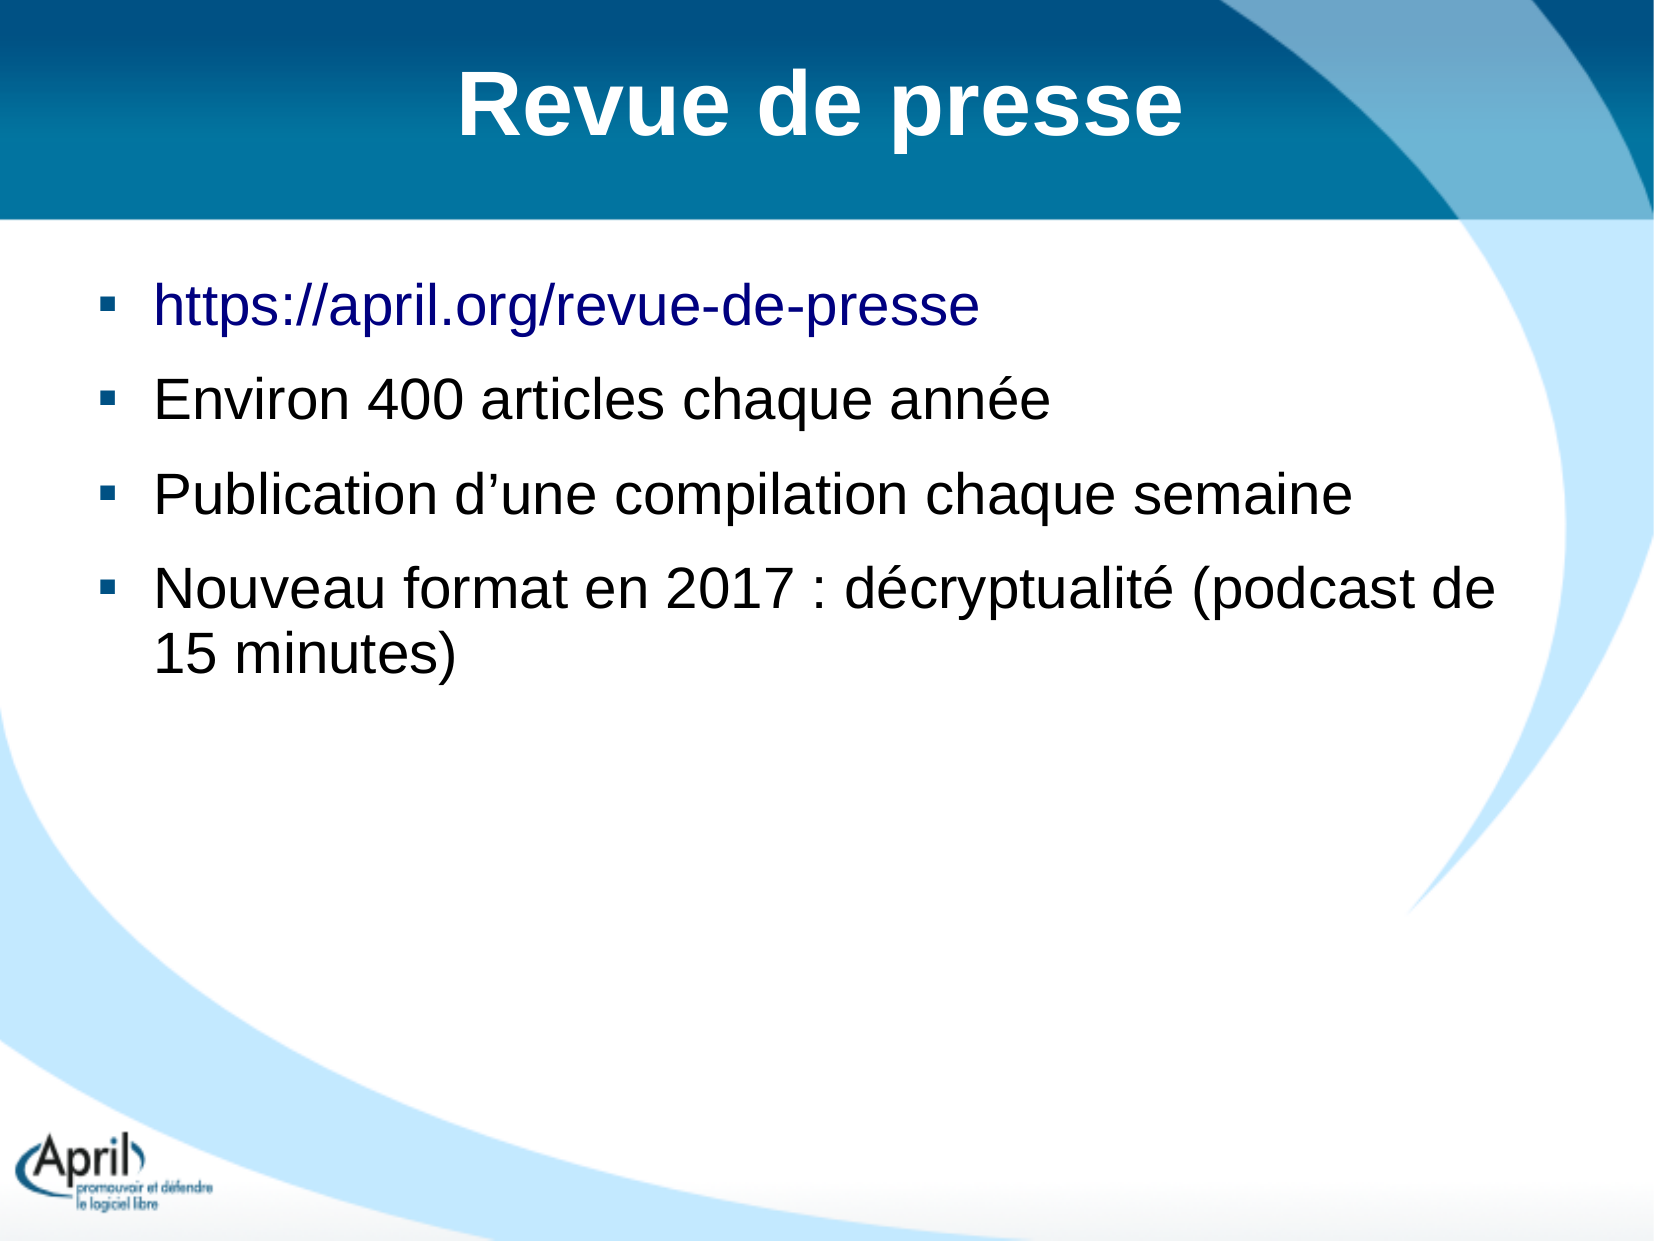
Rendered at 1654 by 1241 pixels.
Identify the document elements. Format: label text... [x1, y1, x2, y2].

picture [0, 0, 1654, 1241]
list https://april.org/revue-de-presse Environ 400 articles chaque année Publication d’une compilation chaque semaine Nouveau format en 2017 : décryptualité (podcast de 15 minutes) [82, 272, 1571, 1154]
title Revue de presse [76, 7, 1565, 200]
